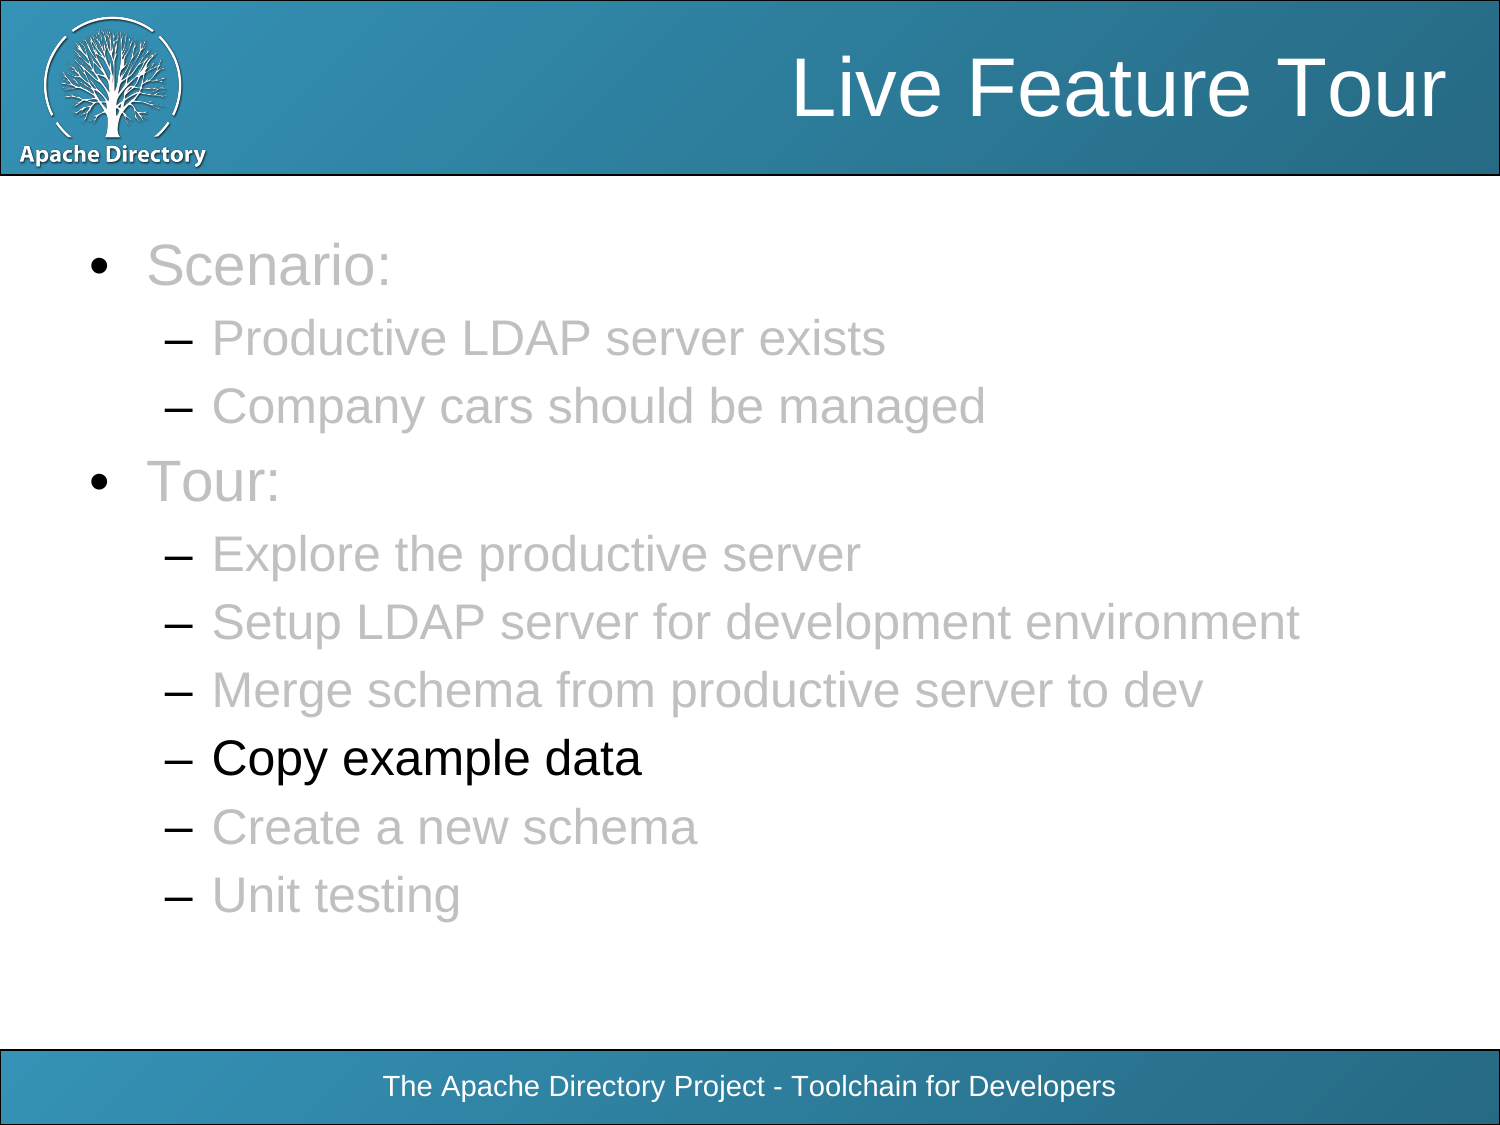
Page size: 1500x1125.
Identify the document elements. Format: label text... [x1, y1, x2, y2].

title Live Feature Tour [237, 12, 1463, 163]
picture [12, 12, 213, 173]
list Scenario: Productive LDAP server exists Company cars should be managed Tour: Explore the productive server Setup LDAP server for development environment Merge schema from productive server to dev Copy example data Create a new schema Unit testing [75, 224, 1426, 1013]
